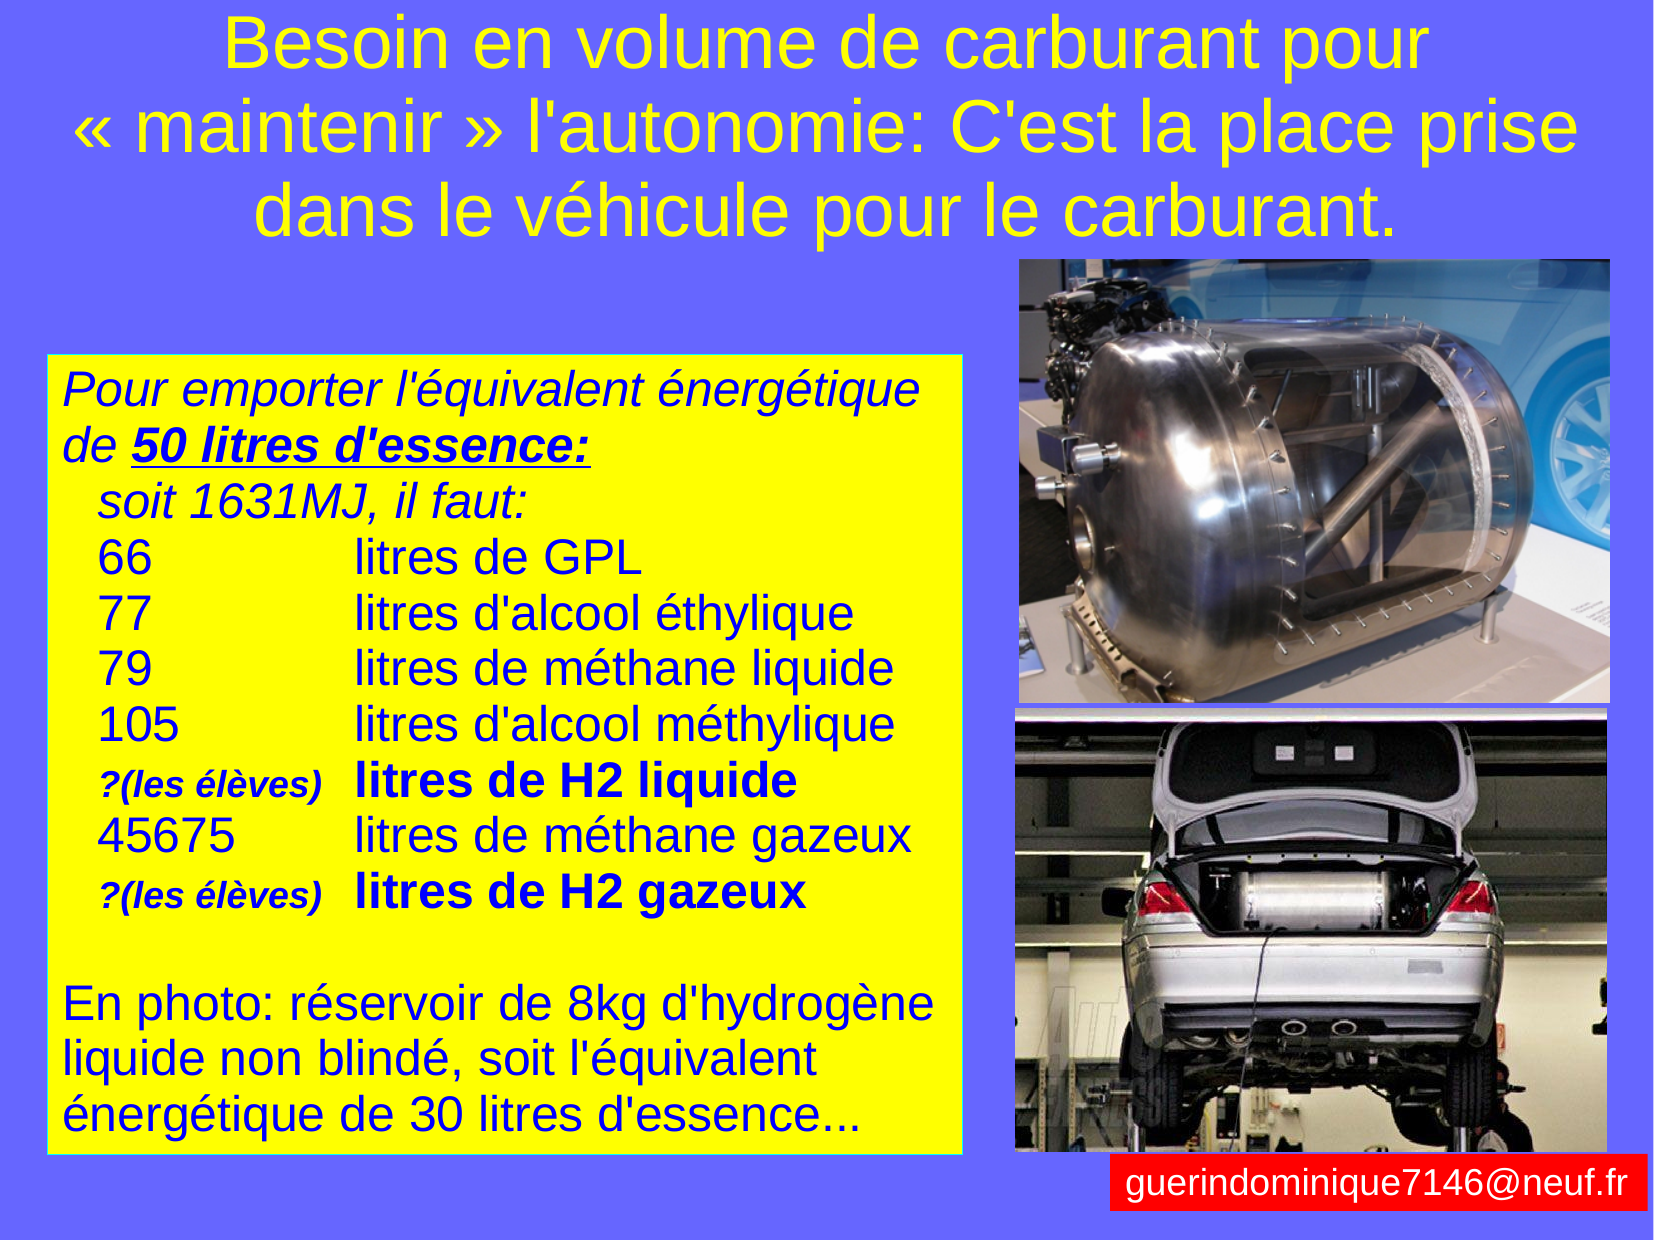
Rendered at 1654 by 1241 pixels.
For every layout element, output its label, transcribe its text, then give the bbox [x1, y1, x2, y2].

picture [1015, 708, 1607, 1152]
picture [1019, 259, 1610, 703]
text_box Pour emporter l'équivalent énergétique de 50 litres d'essence: soit 1631MJ, il faut: 66 litres de GPL 77 litres d'alcool éthylique 79 litres de méthane liquide 105 litres d'alcool méthylique ?(les élèves) litres de H2 liquide 45675 litres de méthane gazeux ?(les élèves) litres de H2 gazeux En photo: réservoir de 8kg d'hydrogène liquide non blindé, soit l'équivalent énergétique de 30 litres d'essence... [47, 354, 963, 1155]
text_box guerindominique7146@neuf.fr [1110, 1153, 1648, 1211]
title Besoin en volume de carburant pour « maintenir » l'autonomie: C'est la place prise dans le véhicule pour le carburant. [29, 0, 1625, 253]
